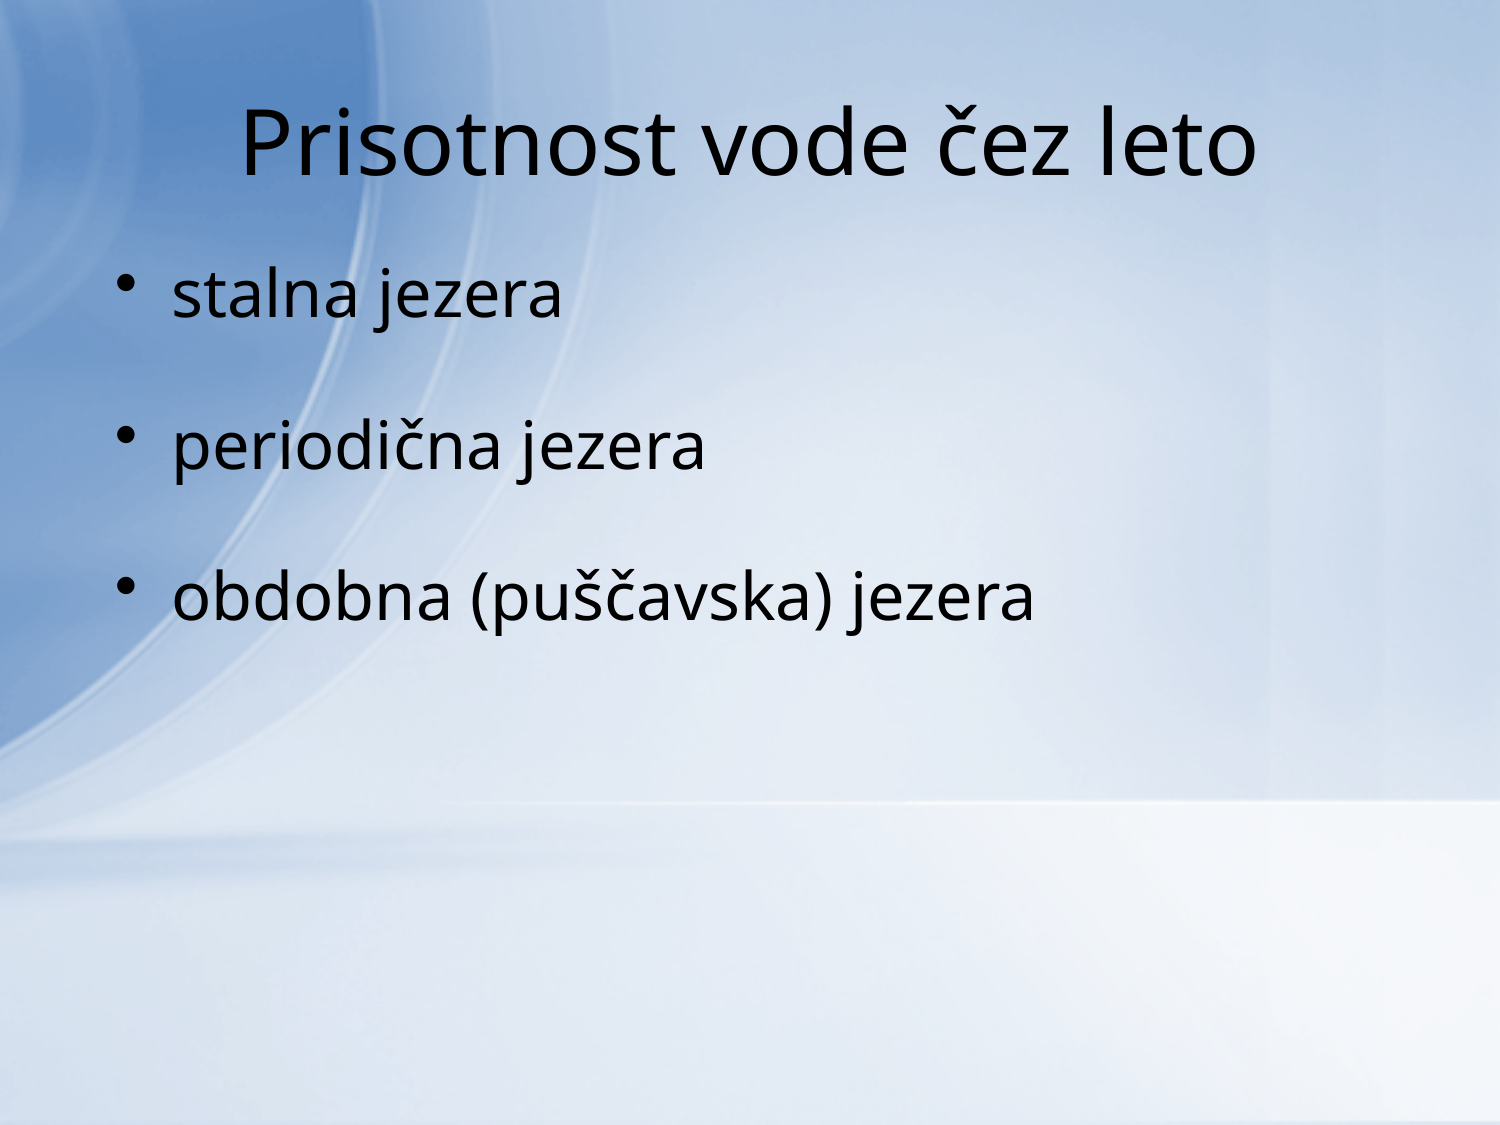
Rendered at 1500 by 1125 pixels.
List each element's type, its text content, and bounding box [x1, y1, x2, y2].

text_box stalna jezera periodična jezera obdobna (puščavska) jezera [100, 243, 1451, 787]
title Prisotnost vode čez leto [75, 45, 1425, 233]
picture [0, 0, 1500, 1125]
